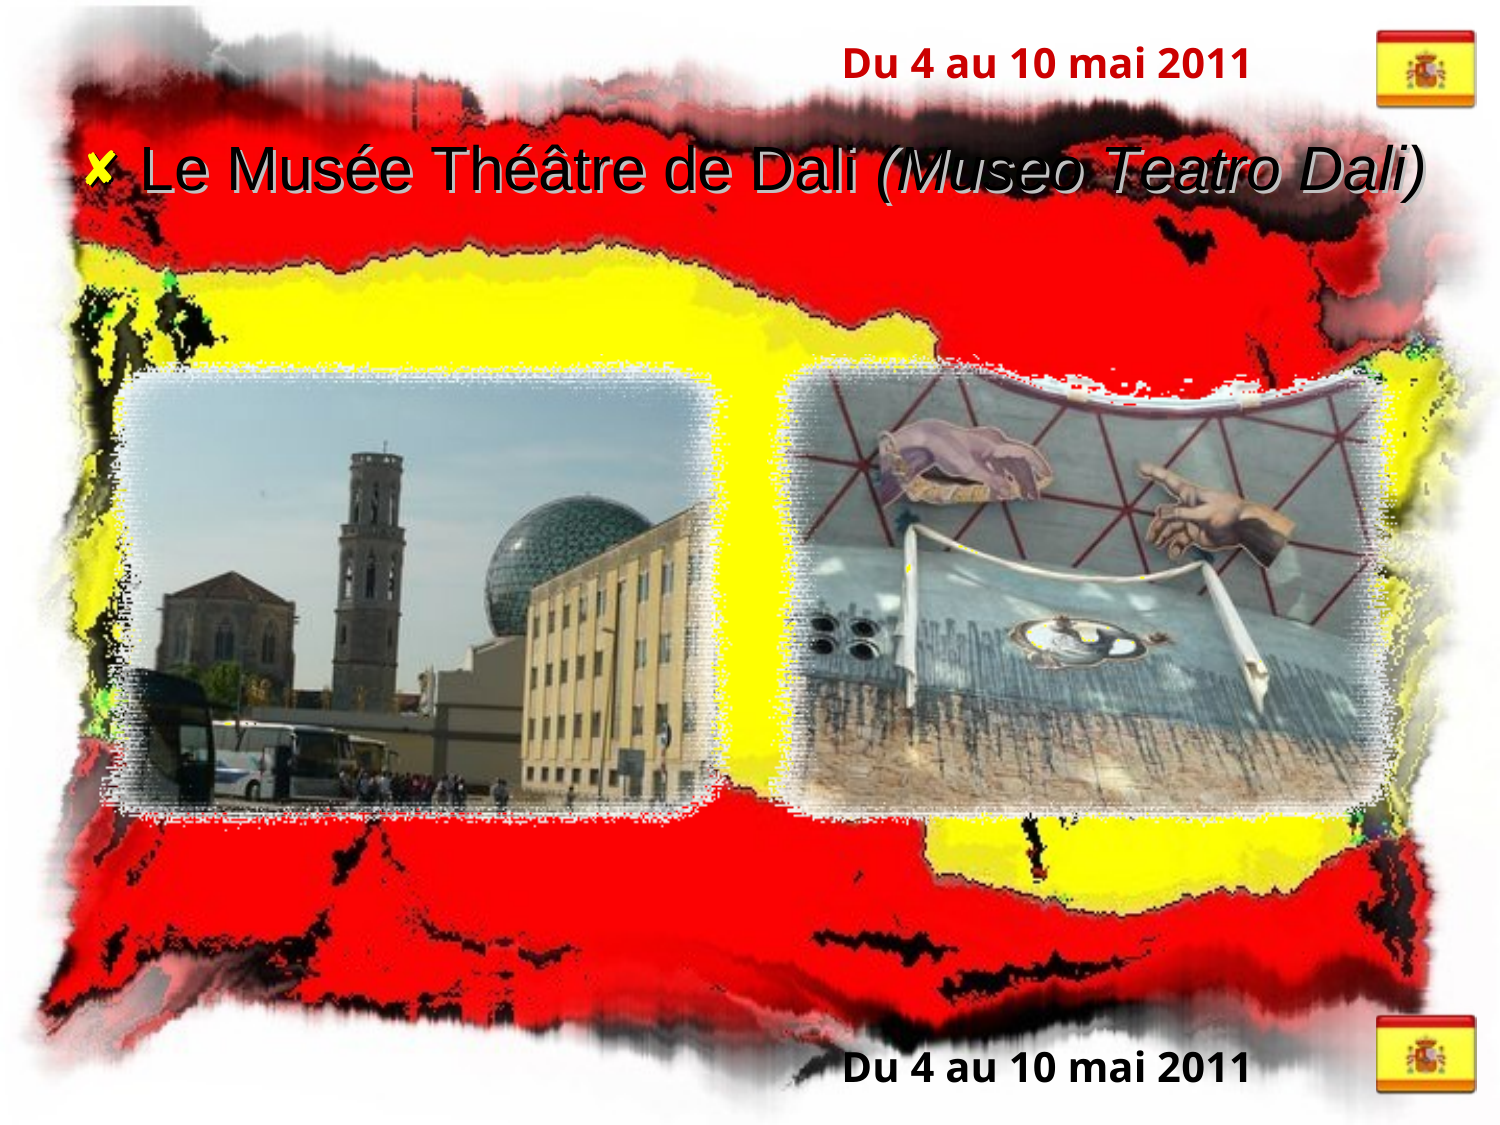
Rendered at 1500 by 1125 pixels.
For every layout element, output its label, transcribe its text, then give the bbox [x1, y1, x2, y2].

text_box  Le Musée Théâtre de Dali (Museo Teatro Dali) [64, 120, 1447, 325]
picture [0, 0, 1500, 1125]
